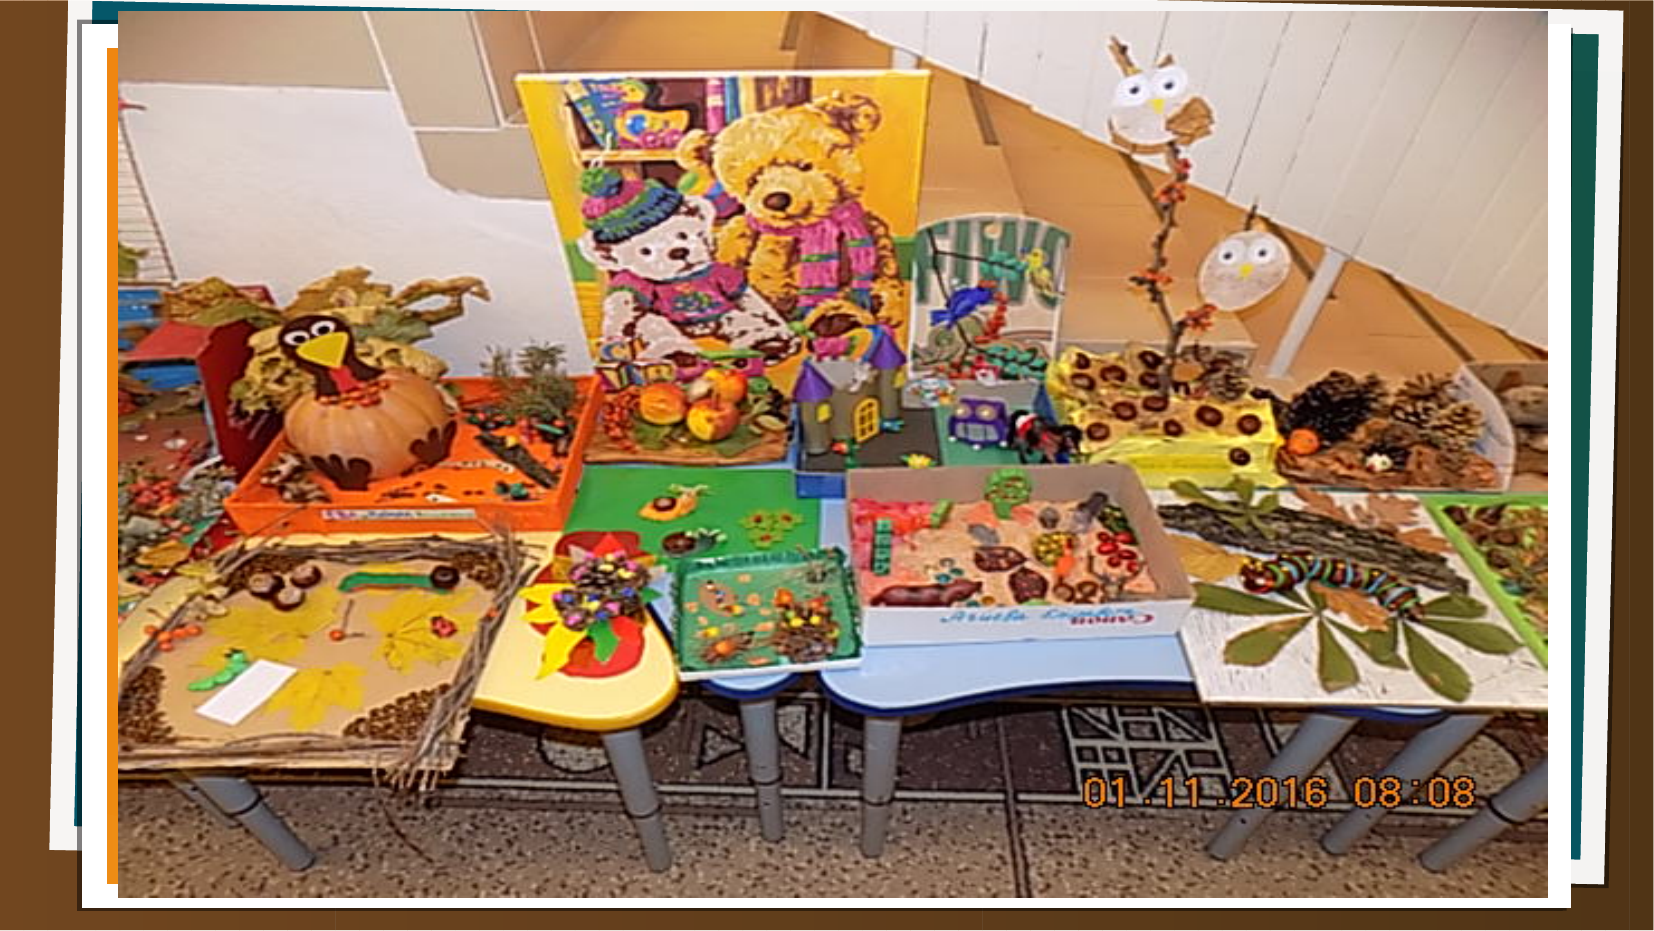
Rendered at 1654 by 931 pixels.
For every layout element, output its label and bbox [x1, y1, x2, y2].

picture [118, 11, 1548, 898]
